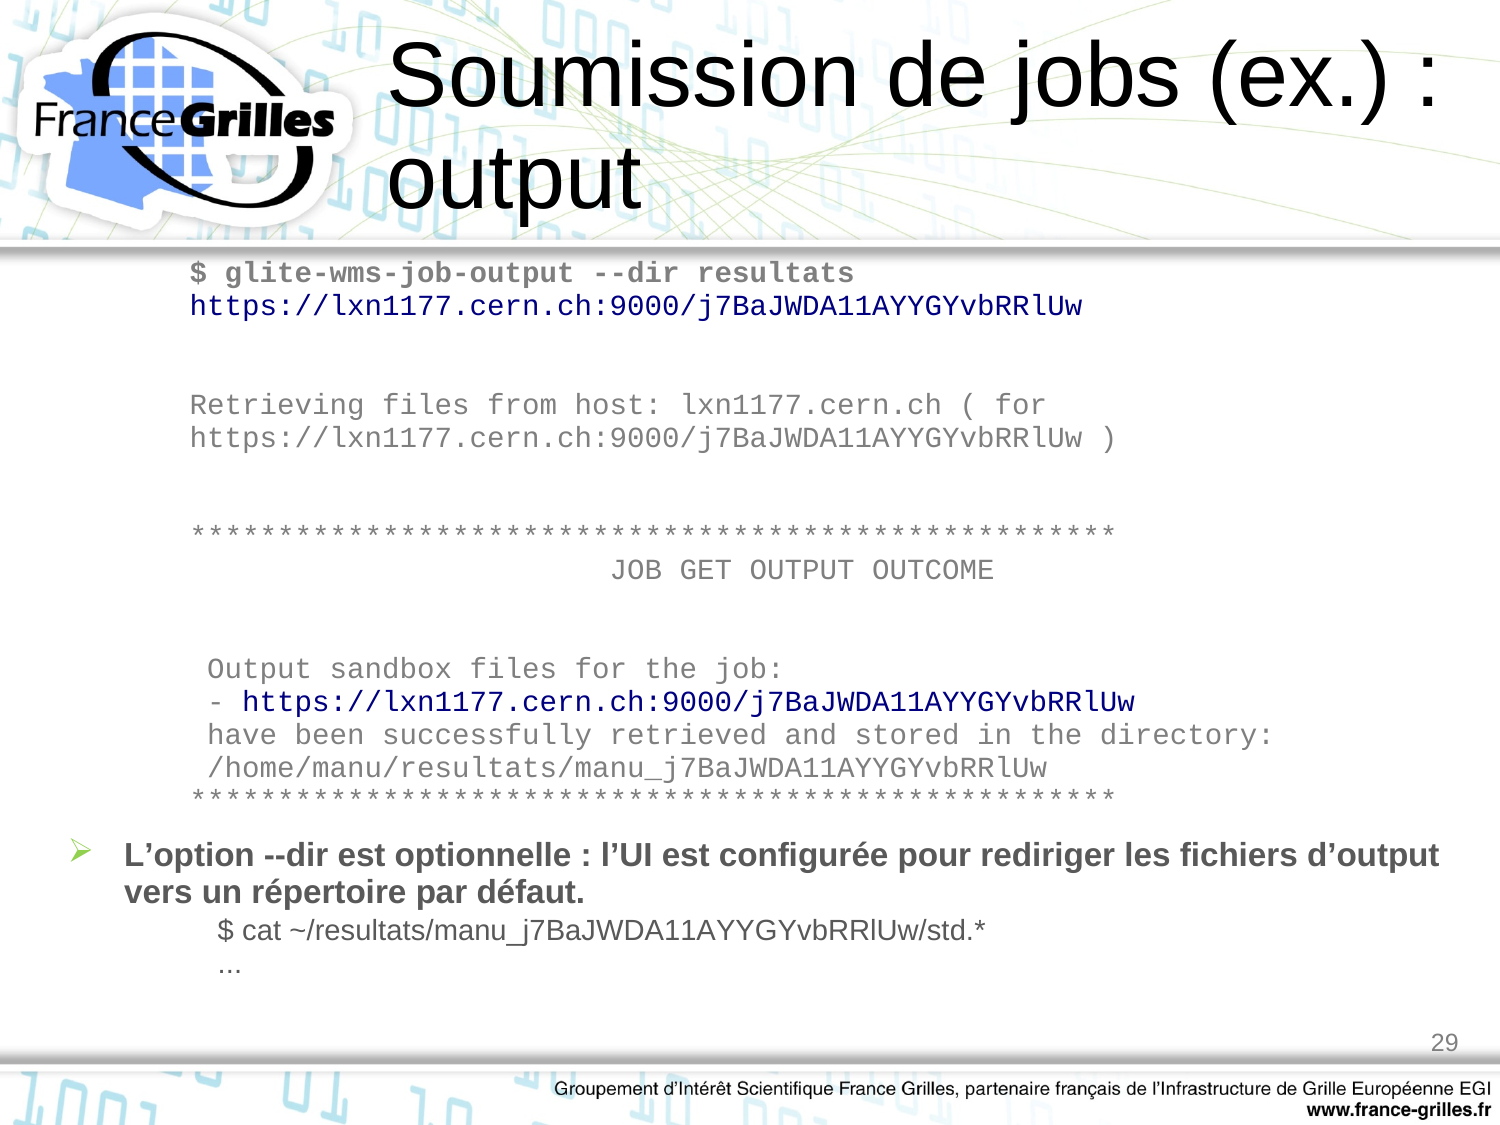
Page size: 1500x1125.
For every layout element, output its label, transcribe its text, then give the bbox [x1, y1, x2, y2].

picture [0, 0, 1500, 1125]
title Soumission de jobs (ex.) : output [372, 4, 1459, 248]
list $ glite-wms-job-output --dir resultats https://lxn1177.cern.ch:9000/j7BaJWDA11AYYGYvbRRlUw Retrieving files from host: lxn1177.cern.ch ( for https://lxn1177.cern.ch:9000/j7BaJWDA11AYYGYvbRRlUw ) ***************************************************** JOB GET OUTPUT OUTCOME Output sandbox files for the job: - https://lxn1177.cern.ch:9000/j7BaJWDA11AYYGYvbRRlUw have been successfully retrieved and stored in the directory: /home/manu/resultats/manu_j7BaJWDA11AYYGYvbRRlUw ***************************************************** L’option --dir est optionnelle : l’UI est configurée pour rediriger les fichiers d’output vers un répertoire par défaut. $ cat ~/resultats/manu_j7BaJWDA11AYYGYvbRRlUw/std.* ... [53, 250, 1459, 1012]
